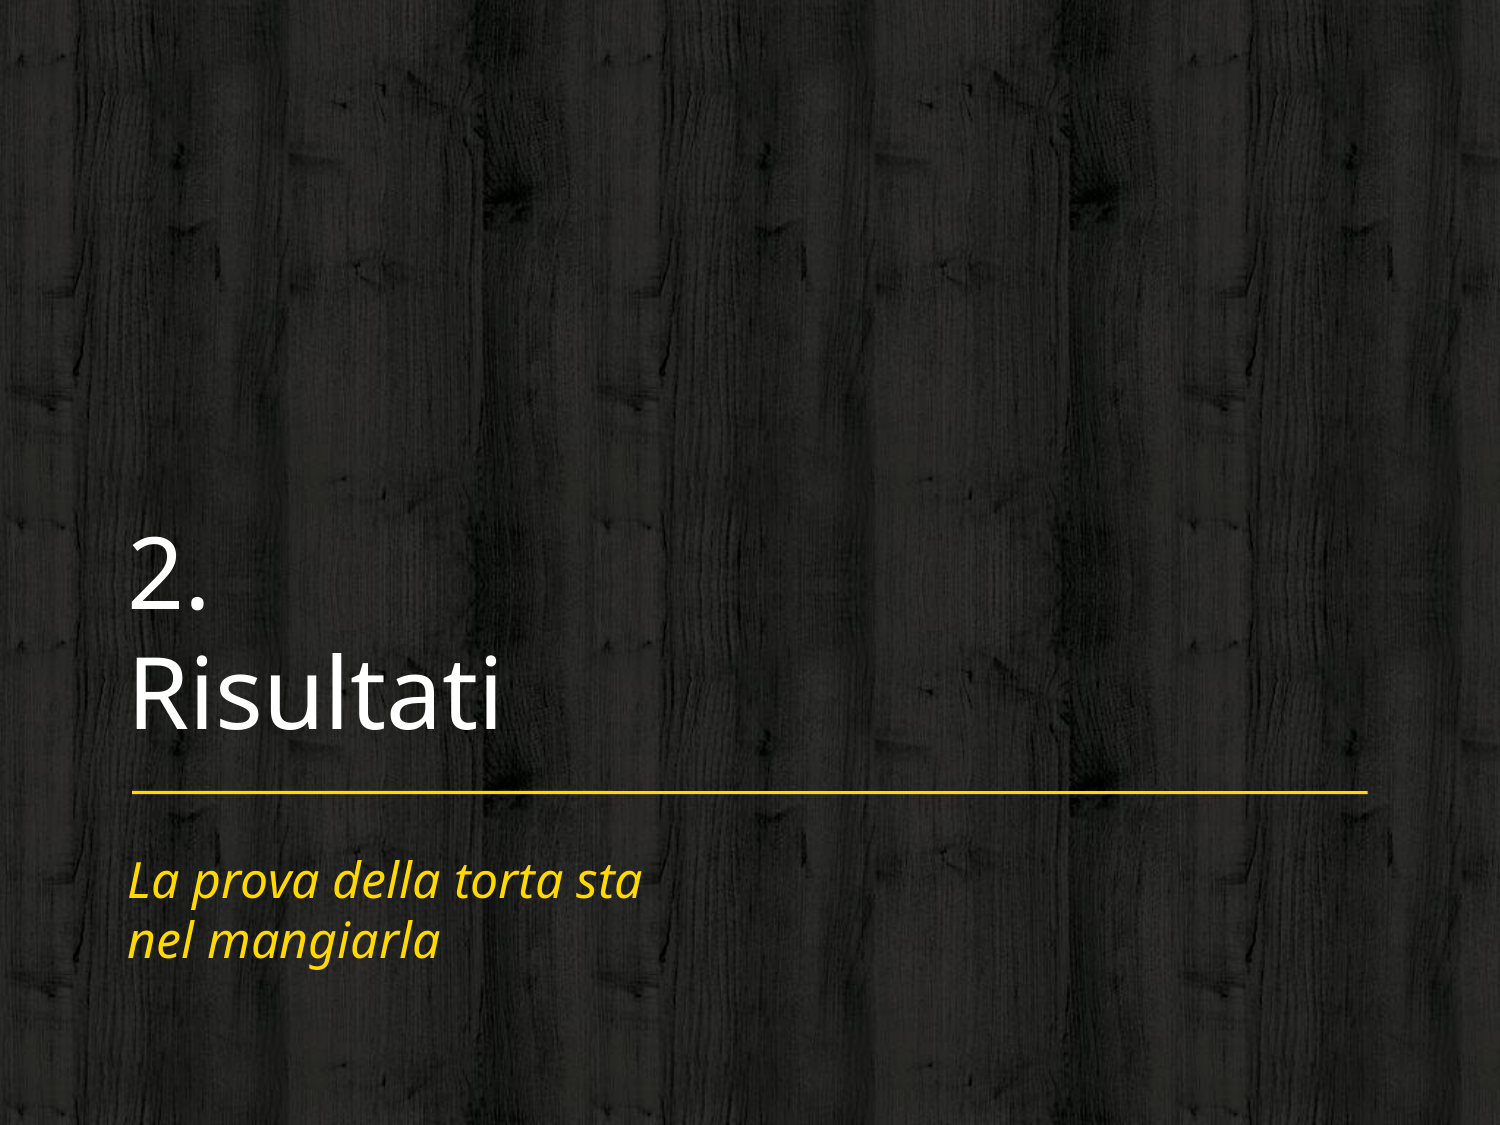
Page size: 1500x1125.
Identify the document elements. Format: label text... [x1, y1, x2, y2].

subtitle La prova della torta sta nel mangiarla [112, 833, 790, 1006]
title 2. Risultati [112, 510, 790, 765]
picture [0, 0, 1500, 1125]
